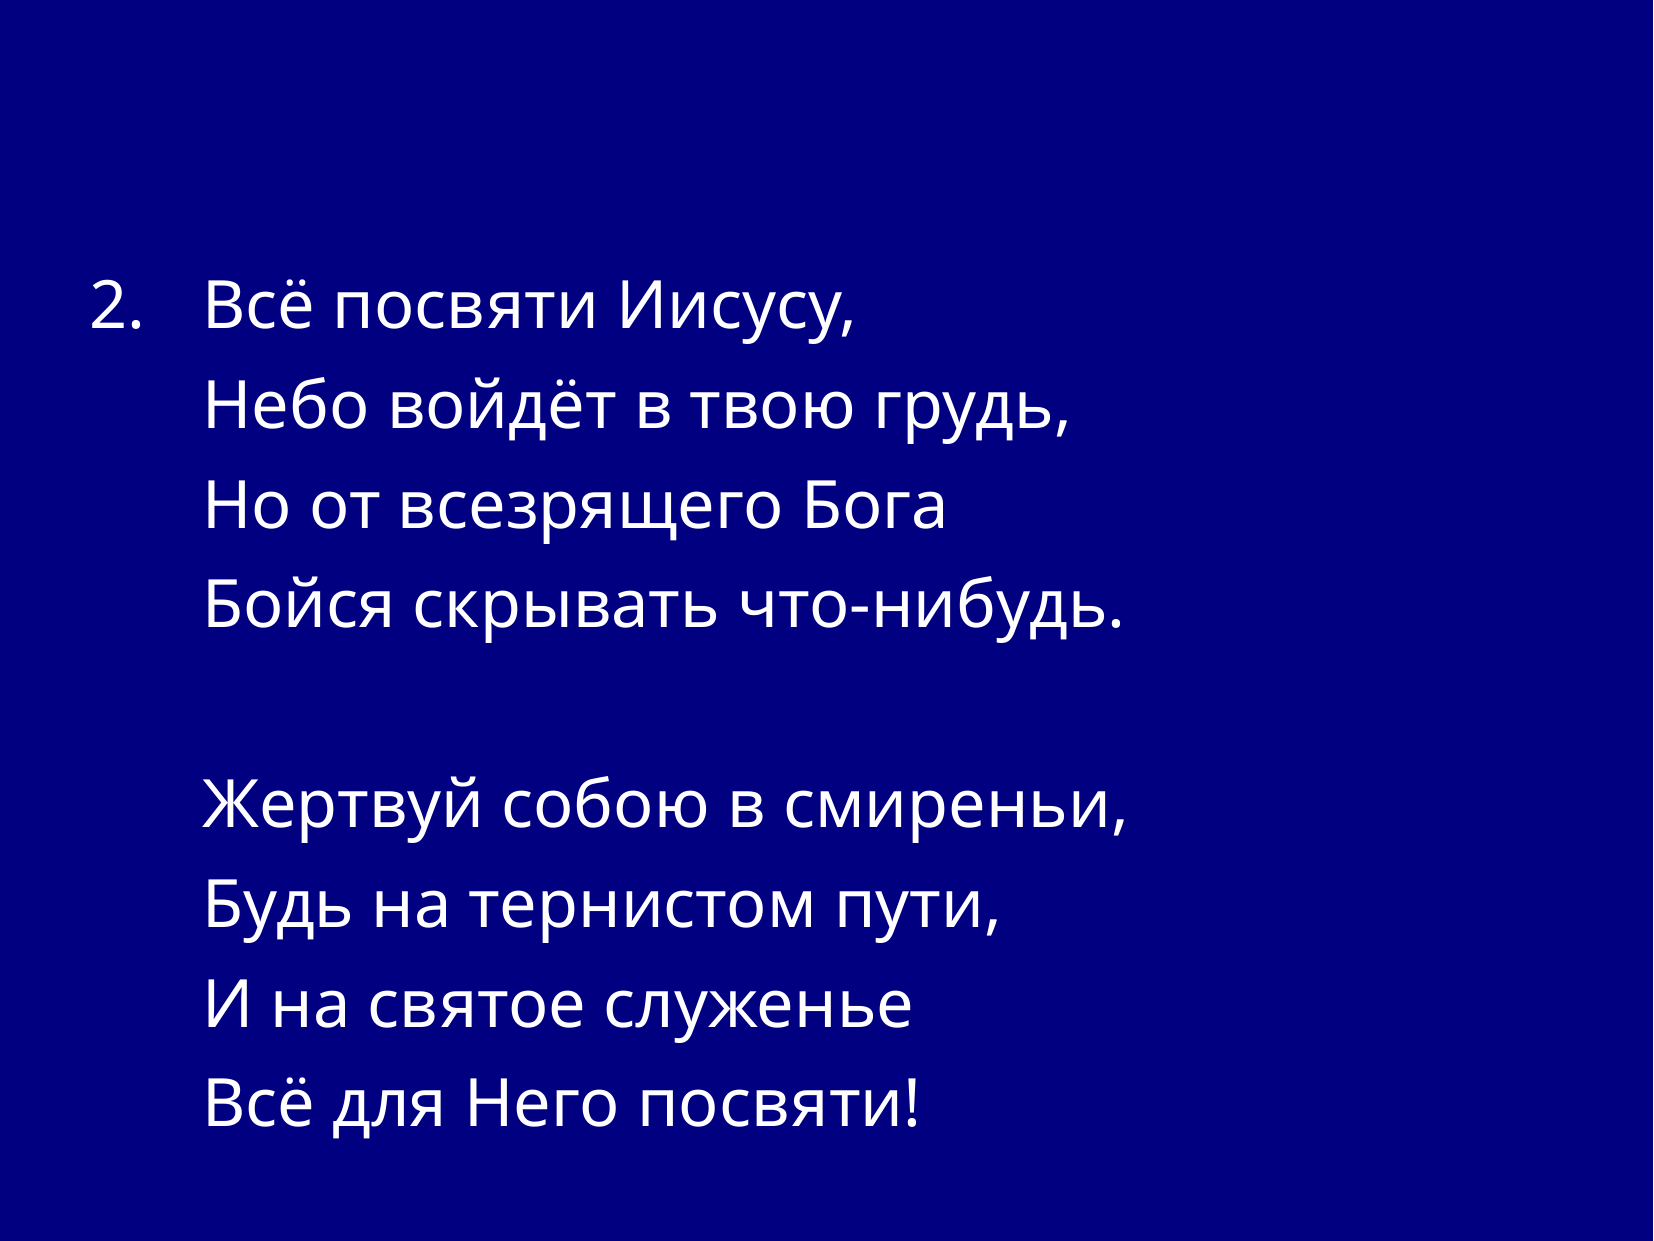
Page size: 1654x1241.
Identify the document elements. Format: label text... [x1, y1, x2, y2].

text_box 2. Всё посвяти Иисусу, Небо войдёт в твою грудь, Но от всезрящего Бога Бойся скрывать что-нибудь. Жертвуй собою в смиреньи, Будь на тернистом пути, И на святое служенье Всё для Него посвяти! [75, 150, 1576, 1163]
